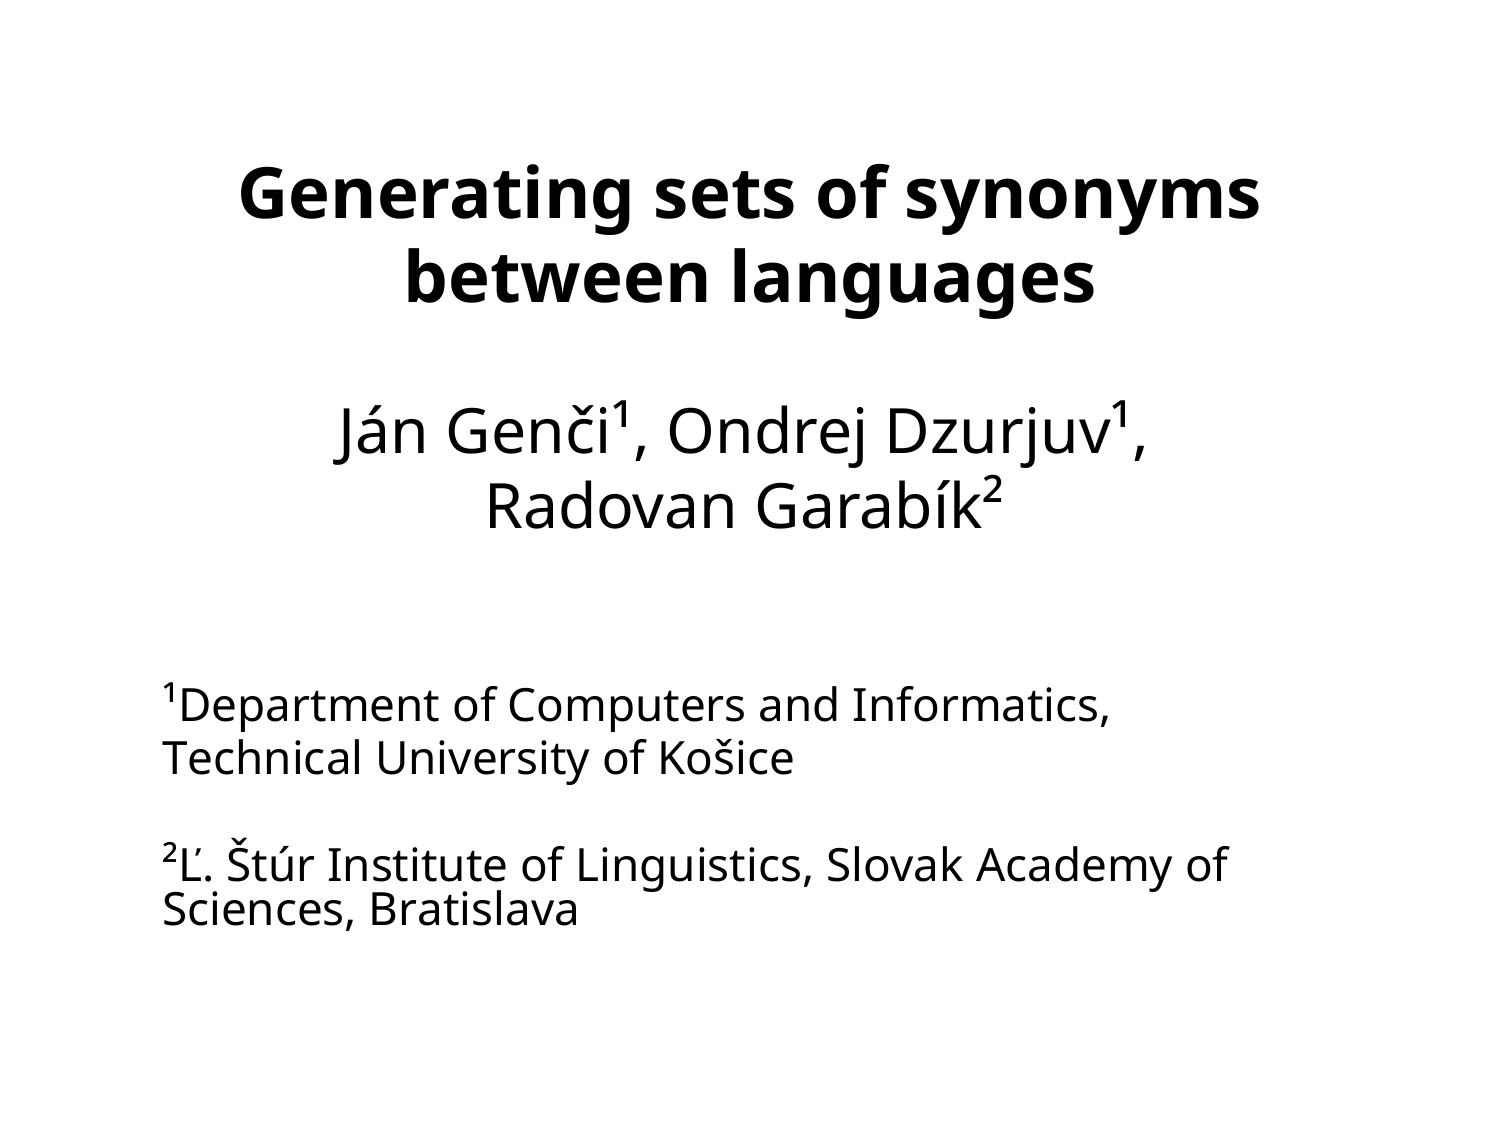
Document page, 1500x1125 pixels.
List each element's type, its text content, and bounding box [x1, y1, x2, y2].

title Generating sets of synonyms between languages [112, 83, 1388, 325]
text_box ¹Department of Computers and Informatics, Technical University of Košice ²Ľ. Štúr Institute of Linguistics, Slovak Academy of Sciences, Bratislava [147, 679, 1388, 942]
subtitle Ján Genči¹, Ondrej Dzurjuv¹, Radovan Garabík² [219, 383, 1270, 672]
